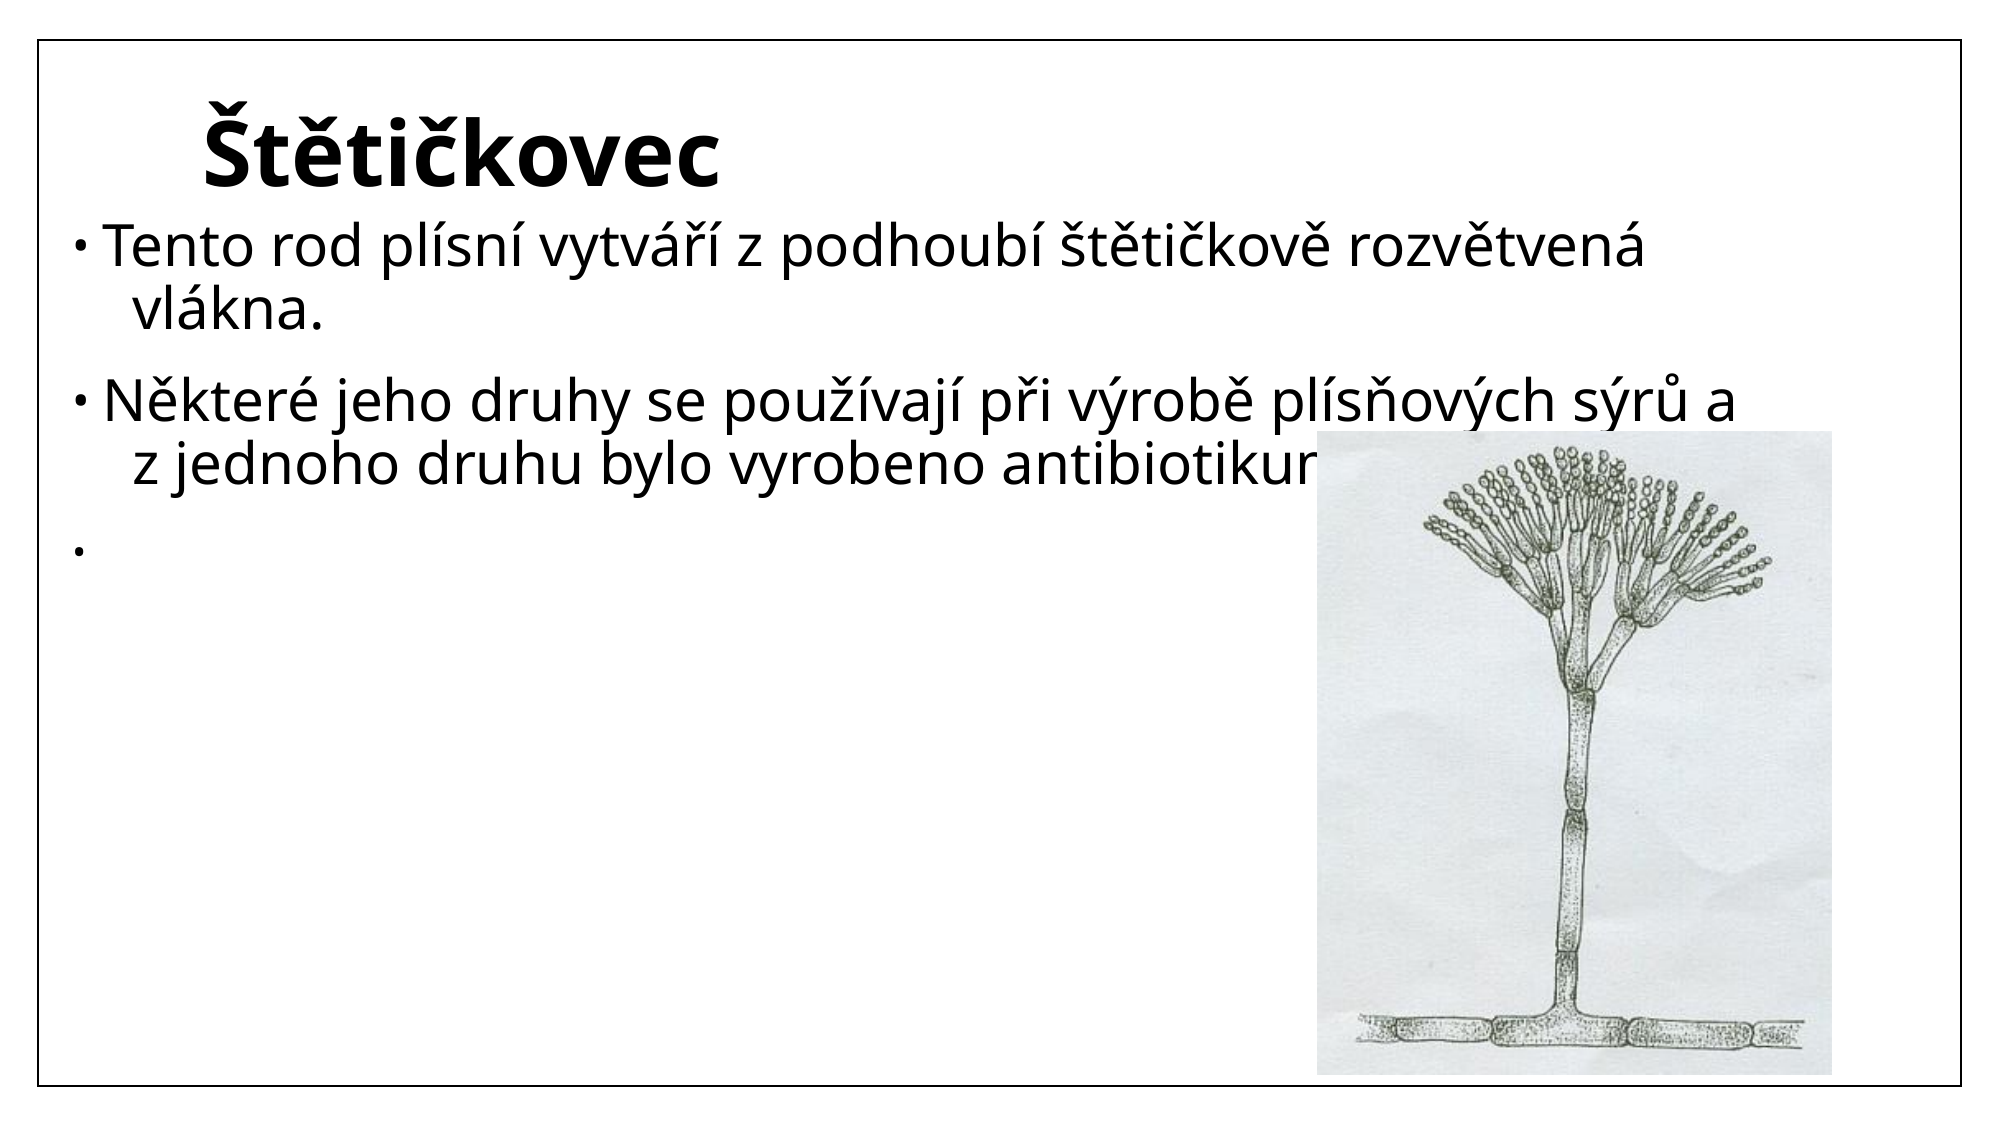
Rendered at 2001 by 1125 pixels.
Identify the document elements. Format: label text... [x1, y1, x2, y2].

list Tento rod plísní vytváří z podhoubí štětičkově rozvětvená vlákna. Některé jeho druhy se používají při výrobě plísňových sýrů a z jednoho druhu bylo vyrobeno antibiotikum Penicilín. [42, 209, 1808, 1001]
title Štětičkovec [187, 99, 1808, 209]
picture [1317, 431, 1832, 1075]
